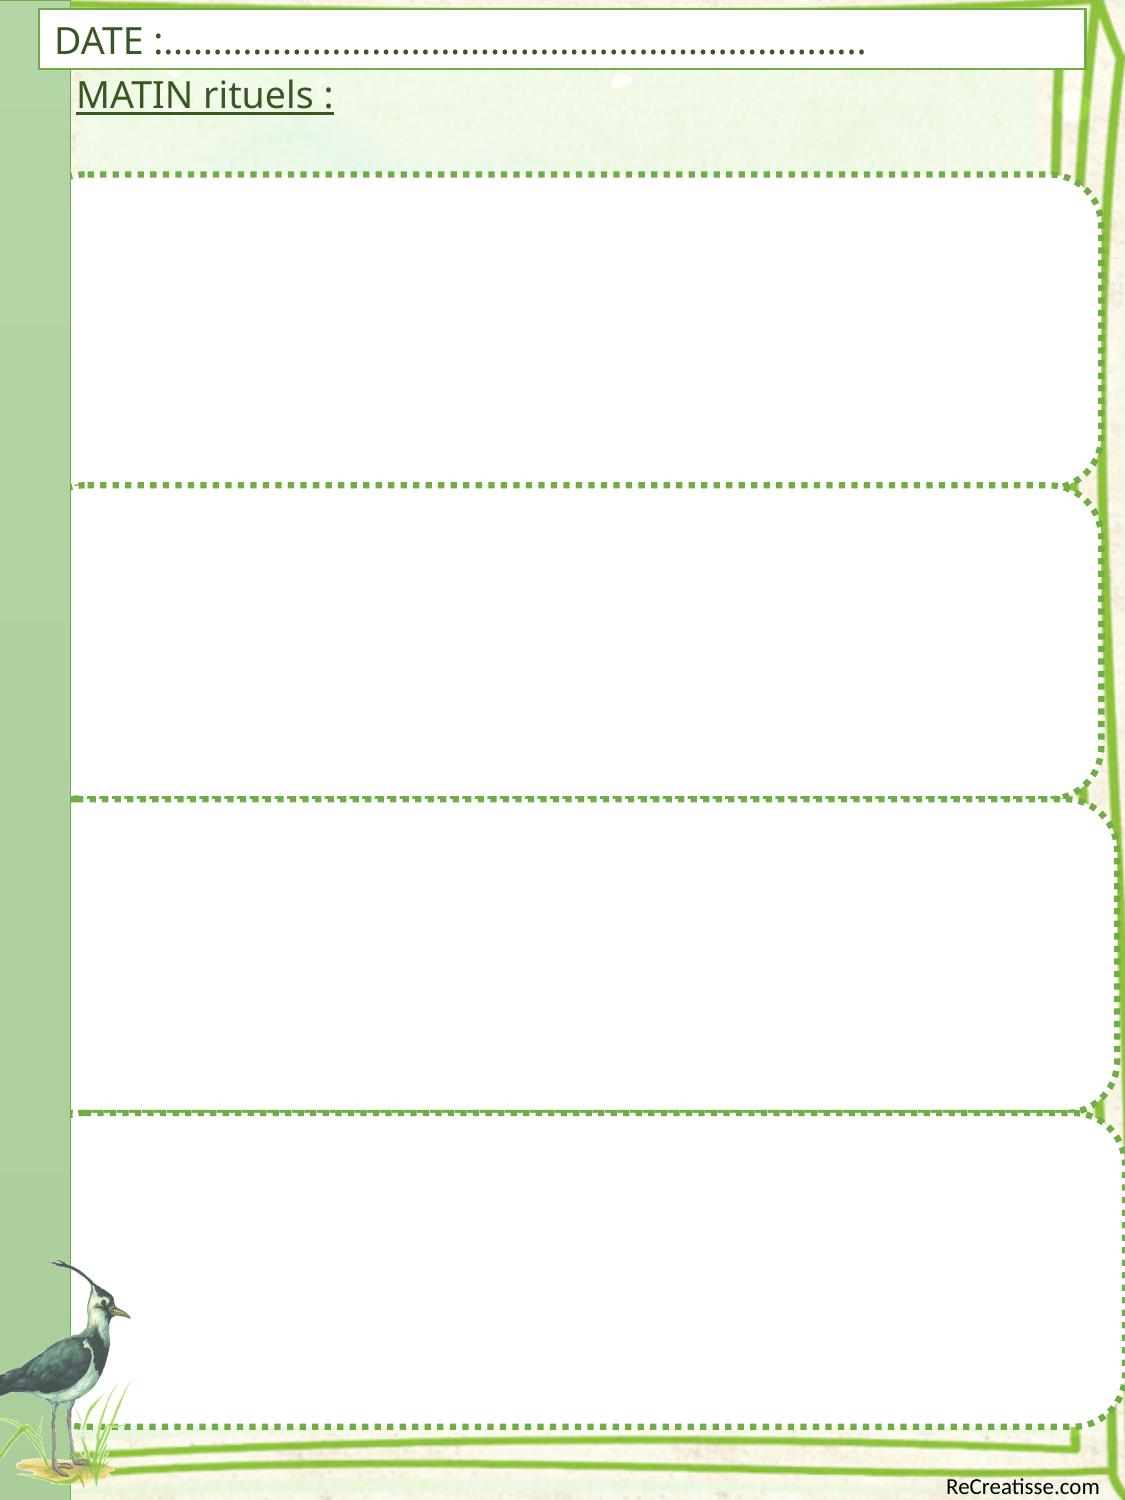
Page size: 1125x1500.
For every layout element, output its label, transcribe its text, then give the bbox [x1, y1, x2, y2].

picture [0, 1256, 1125, 1500]
text_box ReCreatisse.com [931, 1464, 1115, 1500]
text_box [0, 0, 1125, 1427]
text_box DATE :…………………………………………………………….. [39, 9, 1085, 69]
text_box MATIN rituels : [71, 69, 359, 124]
picture [71, 0, 1125, 1155]
